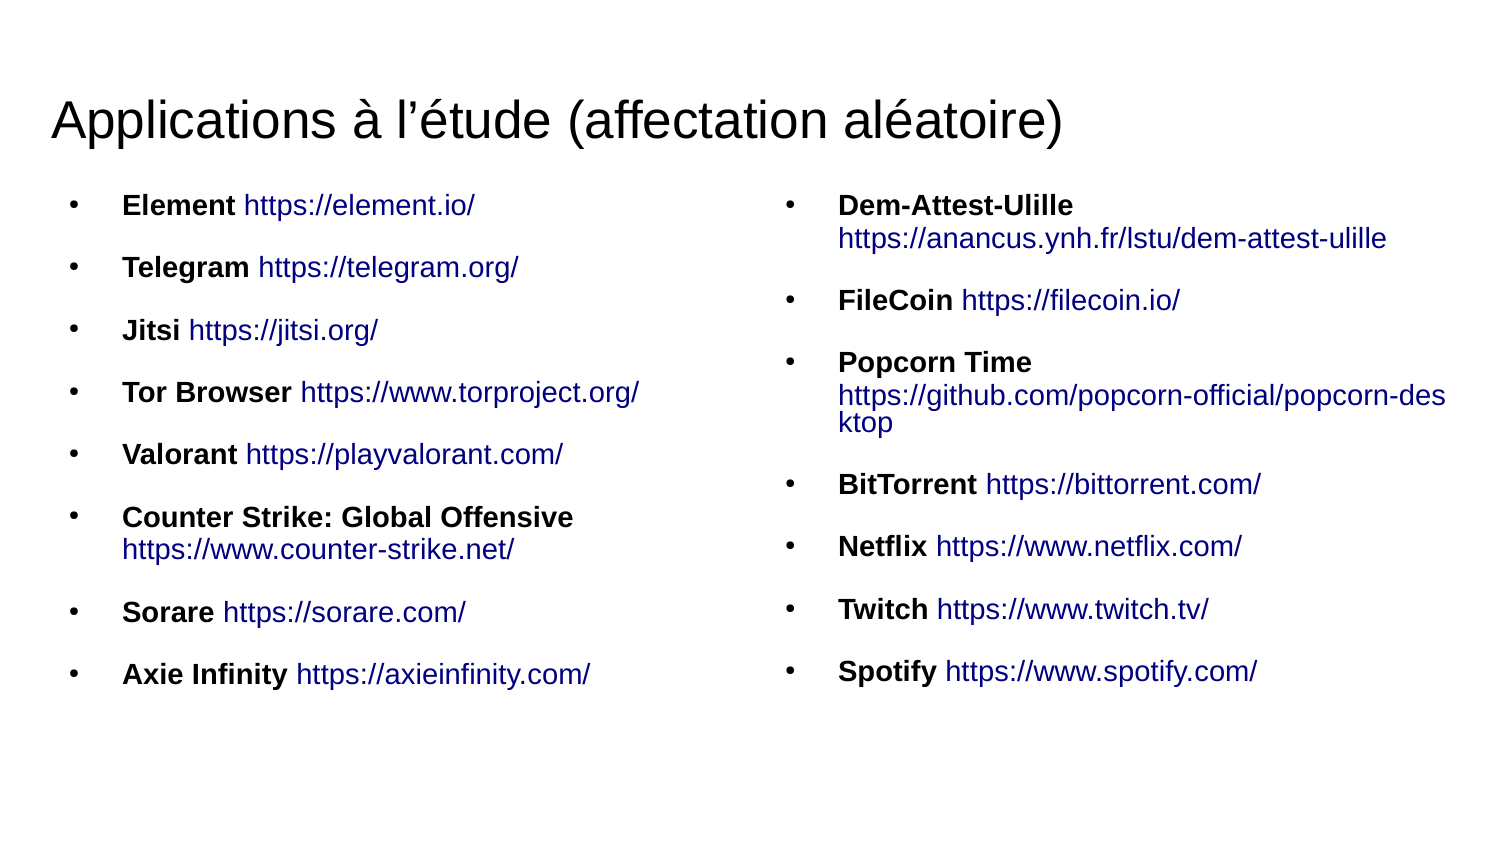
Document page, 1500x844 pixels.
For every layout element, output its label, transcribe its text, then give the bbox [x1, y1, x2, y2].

list Dem-Attest-Ulille https://anancus.ynh.fr/lstu/dem-attest-ulille FileCoin https://filecoin.io/ Popcorn Time https://github.com/popcorn-official/popcorn-desktop BitTorrent https://bittorrent.com/ Netflix https://www.netflix.com/ Twitch https://www.twitch.tv/ Spotify https://www.spotify.com/ [767, 189, 1450, 750]
list Element https://element.io/ Telegram https://telegram.org/ Jitsi https://jitsi.org/ Tor Browser https://www.torproject.org/ Valorant https://playvalorant.com/ Counter Strike: Global Offensive https://www.counter-strike.net/ Sorare https://sorare.com/ Axie Infinity https://axieinfinity.com/ [51, 189, 734, 750]
title Applications à l’étude (affectation aléatoire) [51, 72, 1449, 167]
